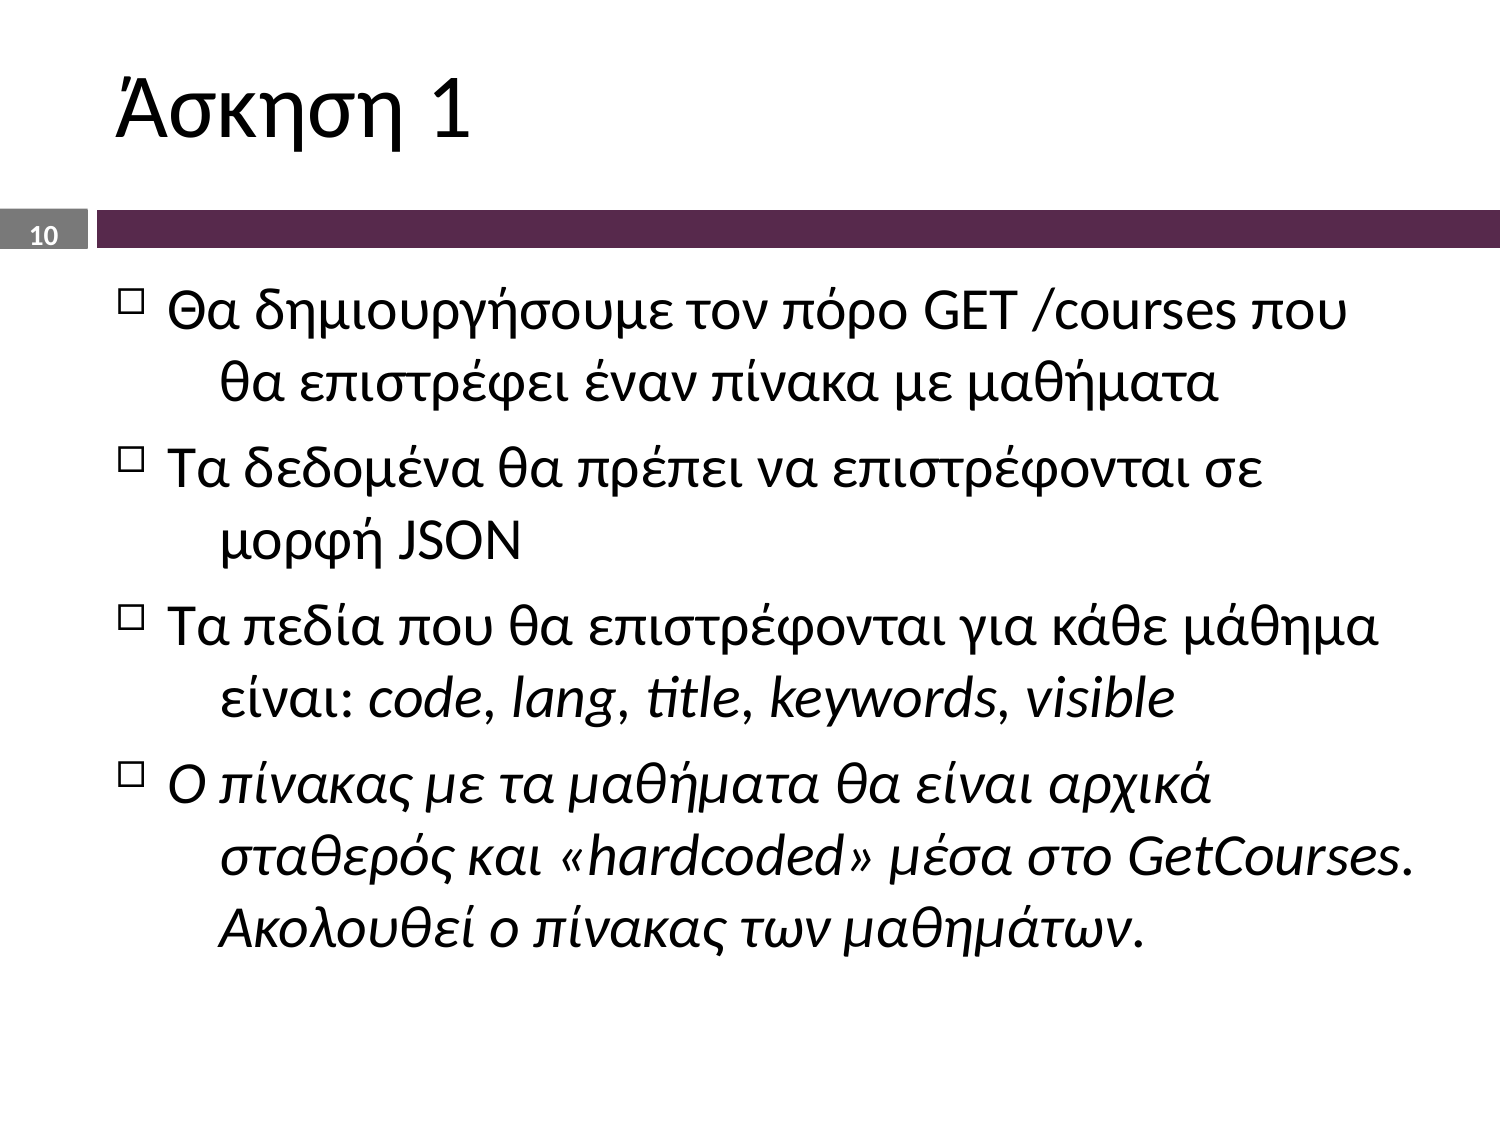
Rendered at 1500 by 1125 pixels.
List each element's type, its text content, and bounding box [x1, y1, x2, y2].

list Θα δημιουργήσουμε τον πόρο GET /courses που θα επιστρέφει έναν πίνακα με μαθήματα Τα δεδομένα θα πρέπει να επιστρέφονται σε μορφή JSON Τα πεδία που θα επιστρέφονται για κάθε μάθημα είναι: code, lang, title, keywords, visible Ο πίνακας με τα μαθήματα θα είναι αρχικά σταθερός και «hardcoded» μέσα στο GetCourses. Ακολουθεί ο πίνακας των μαθημάτων. [100, 262, 1438, 1000]
text_box [0, 208, 88, 249]
title Άσκηση 1 [100, 19, 1438, 182]
